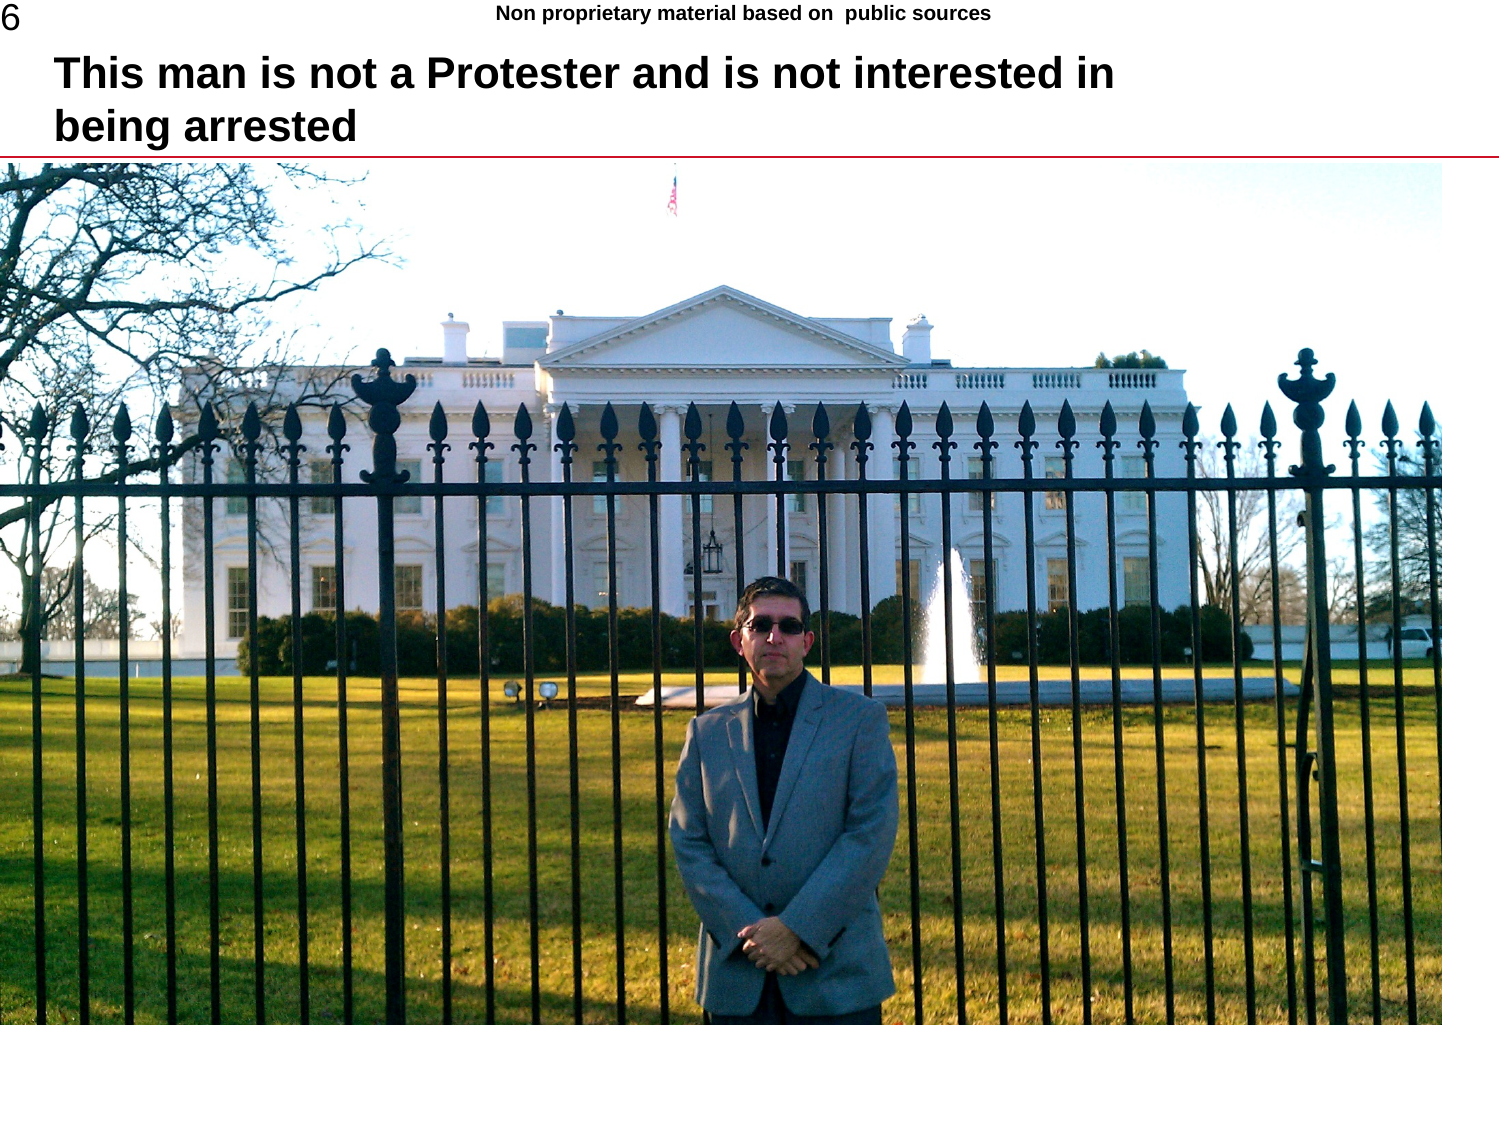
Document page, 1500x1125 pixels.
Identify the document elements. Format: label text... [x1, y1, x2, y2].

title This man is not a Protester and is not interested in being arrested [38, 35, 1225, 158]
picture [0, 163, 1442, 1026]
